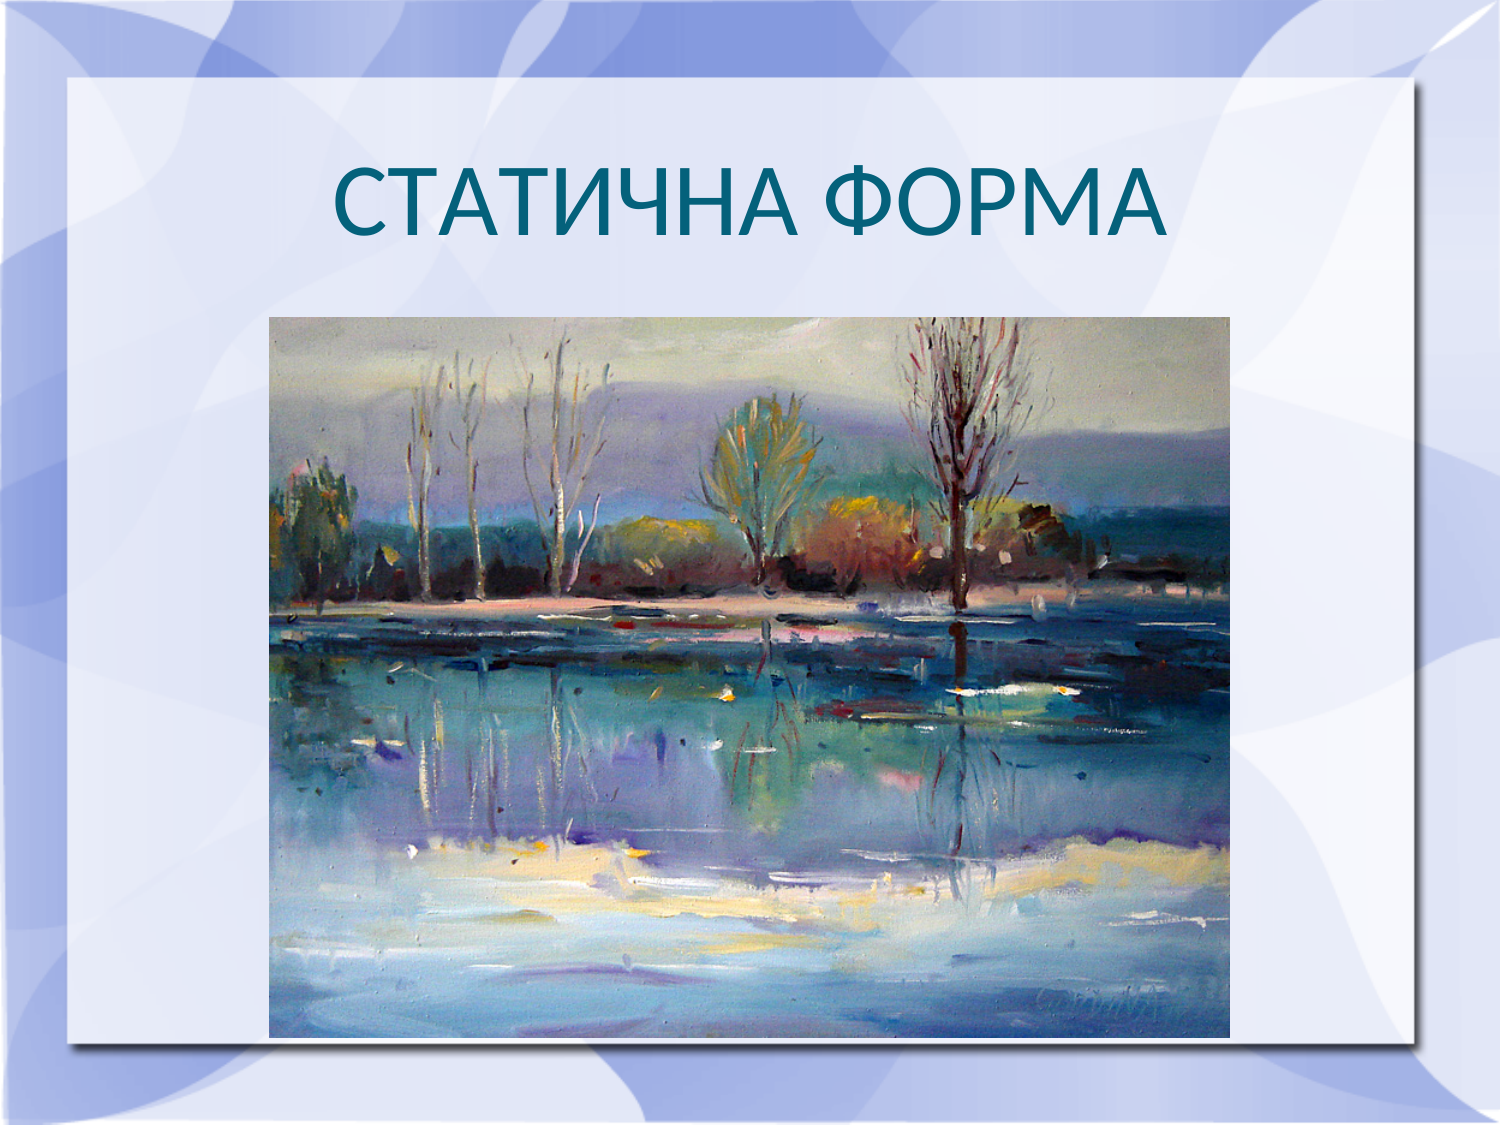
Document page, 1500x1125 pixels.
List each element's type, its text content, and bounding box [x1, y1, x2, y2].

title СТАТИЧНА ФОРМА [75, 115, 1425, 303]
picture [0, 0, 1500, 1125]
